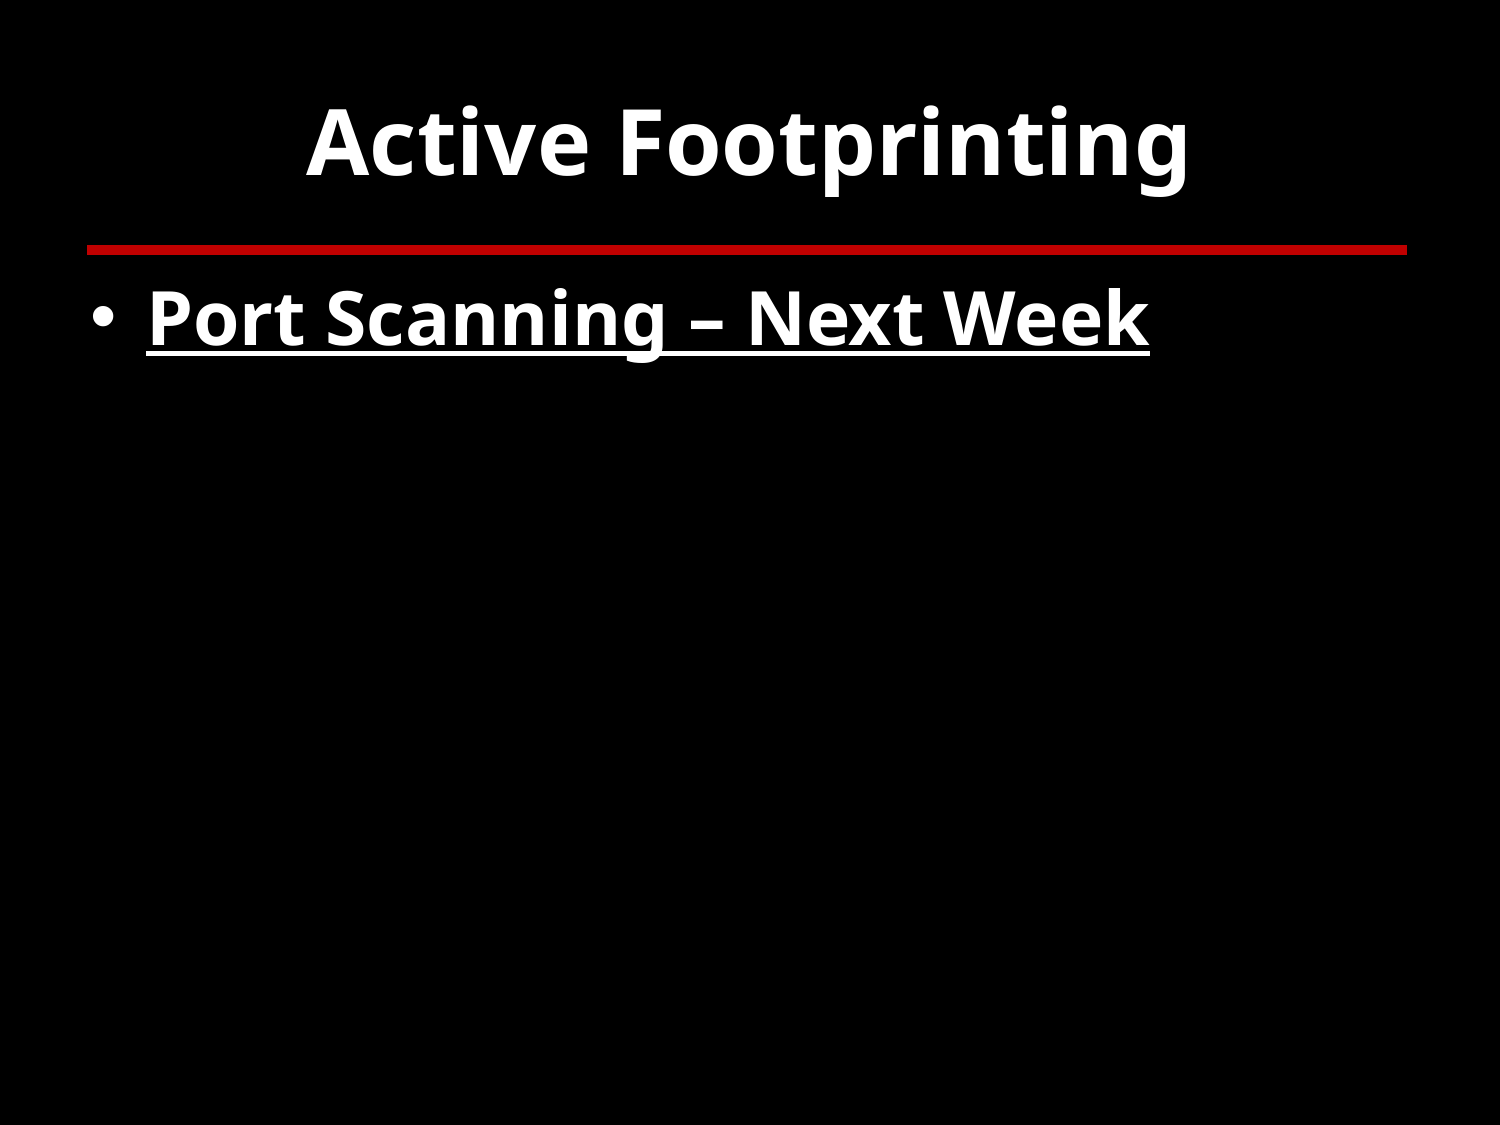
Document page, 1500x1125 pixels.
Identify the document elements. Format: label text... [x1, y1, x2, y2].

list Port Scanning – Next Week [75, 262, 1425, 1005]
title Active Footprinting [75, 45, 1425, 233]
